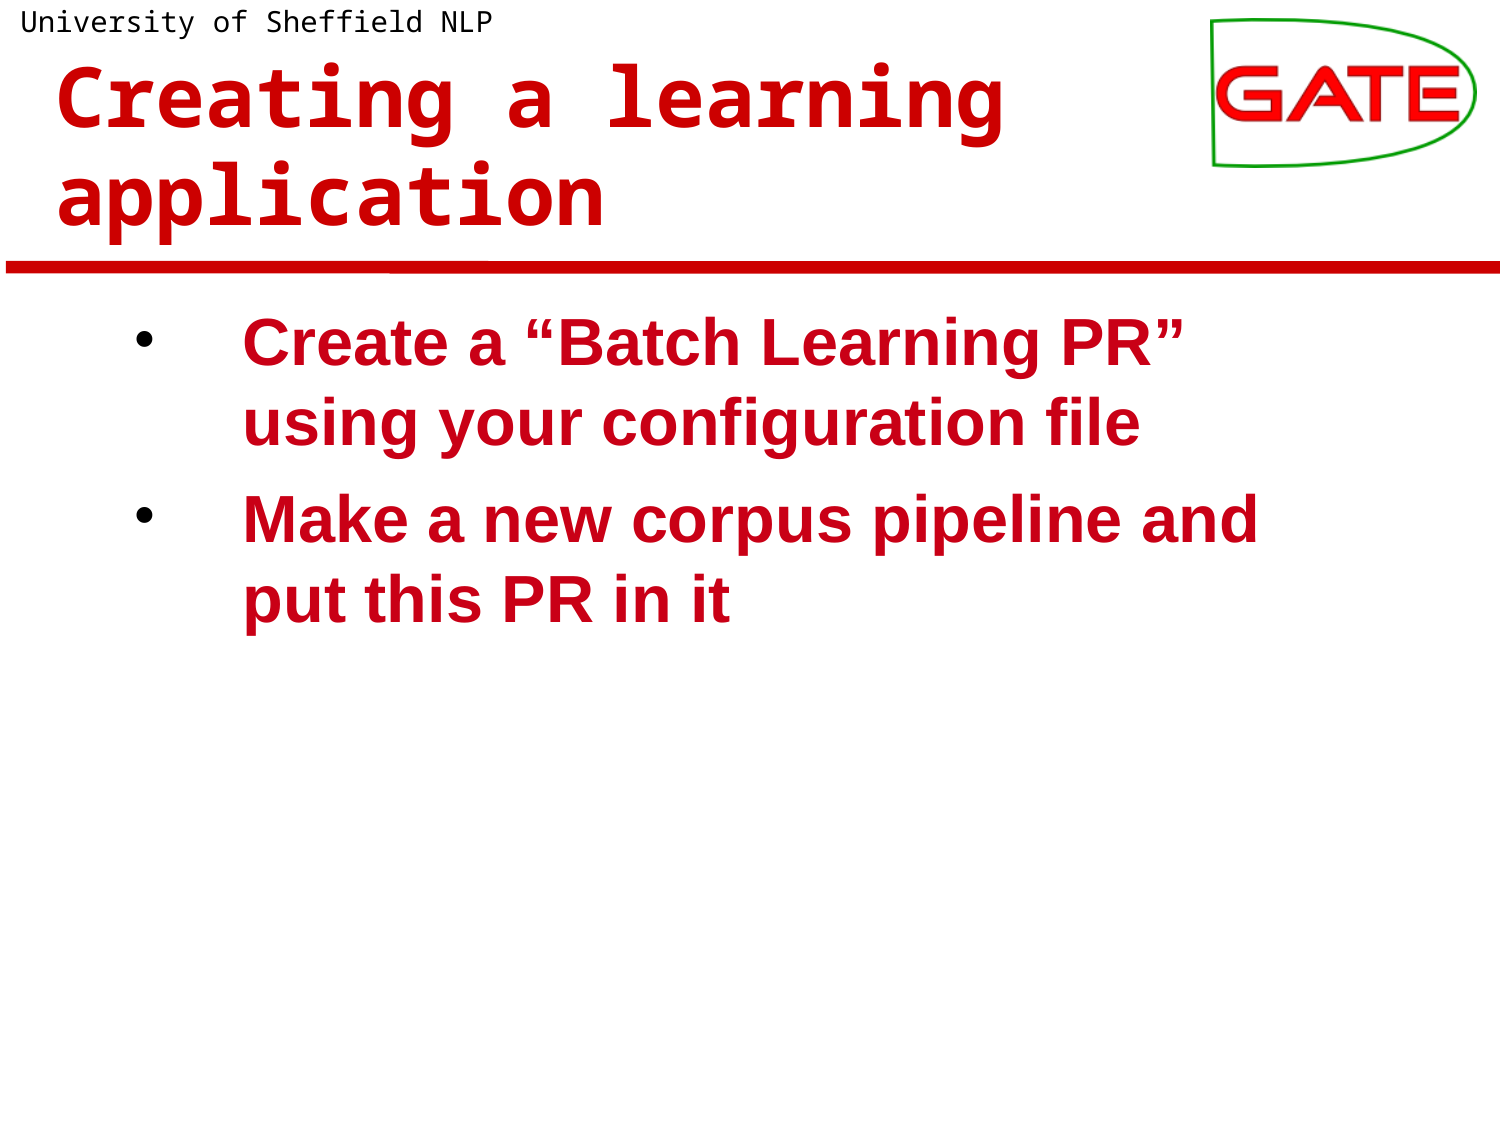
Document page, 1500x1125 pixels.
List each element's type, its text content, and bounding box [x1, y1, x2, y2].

list Create a “Batch Learning PR” using your configuration file Make a new corpus pipeline and put this PR in it [118, 290, 1329, 1093]
title Creating a learning application [41, 37, 1391, 254]
picture [1210, 18, 1477, 168]
